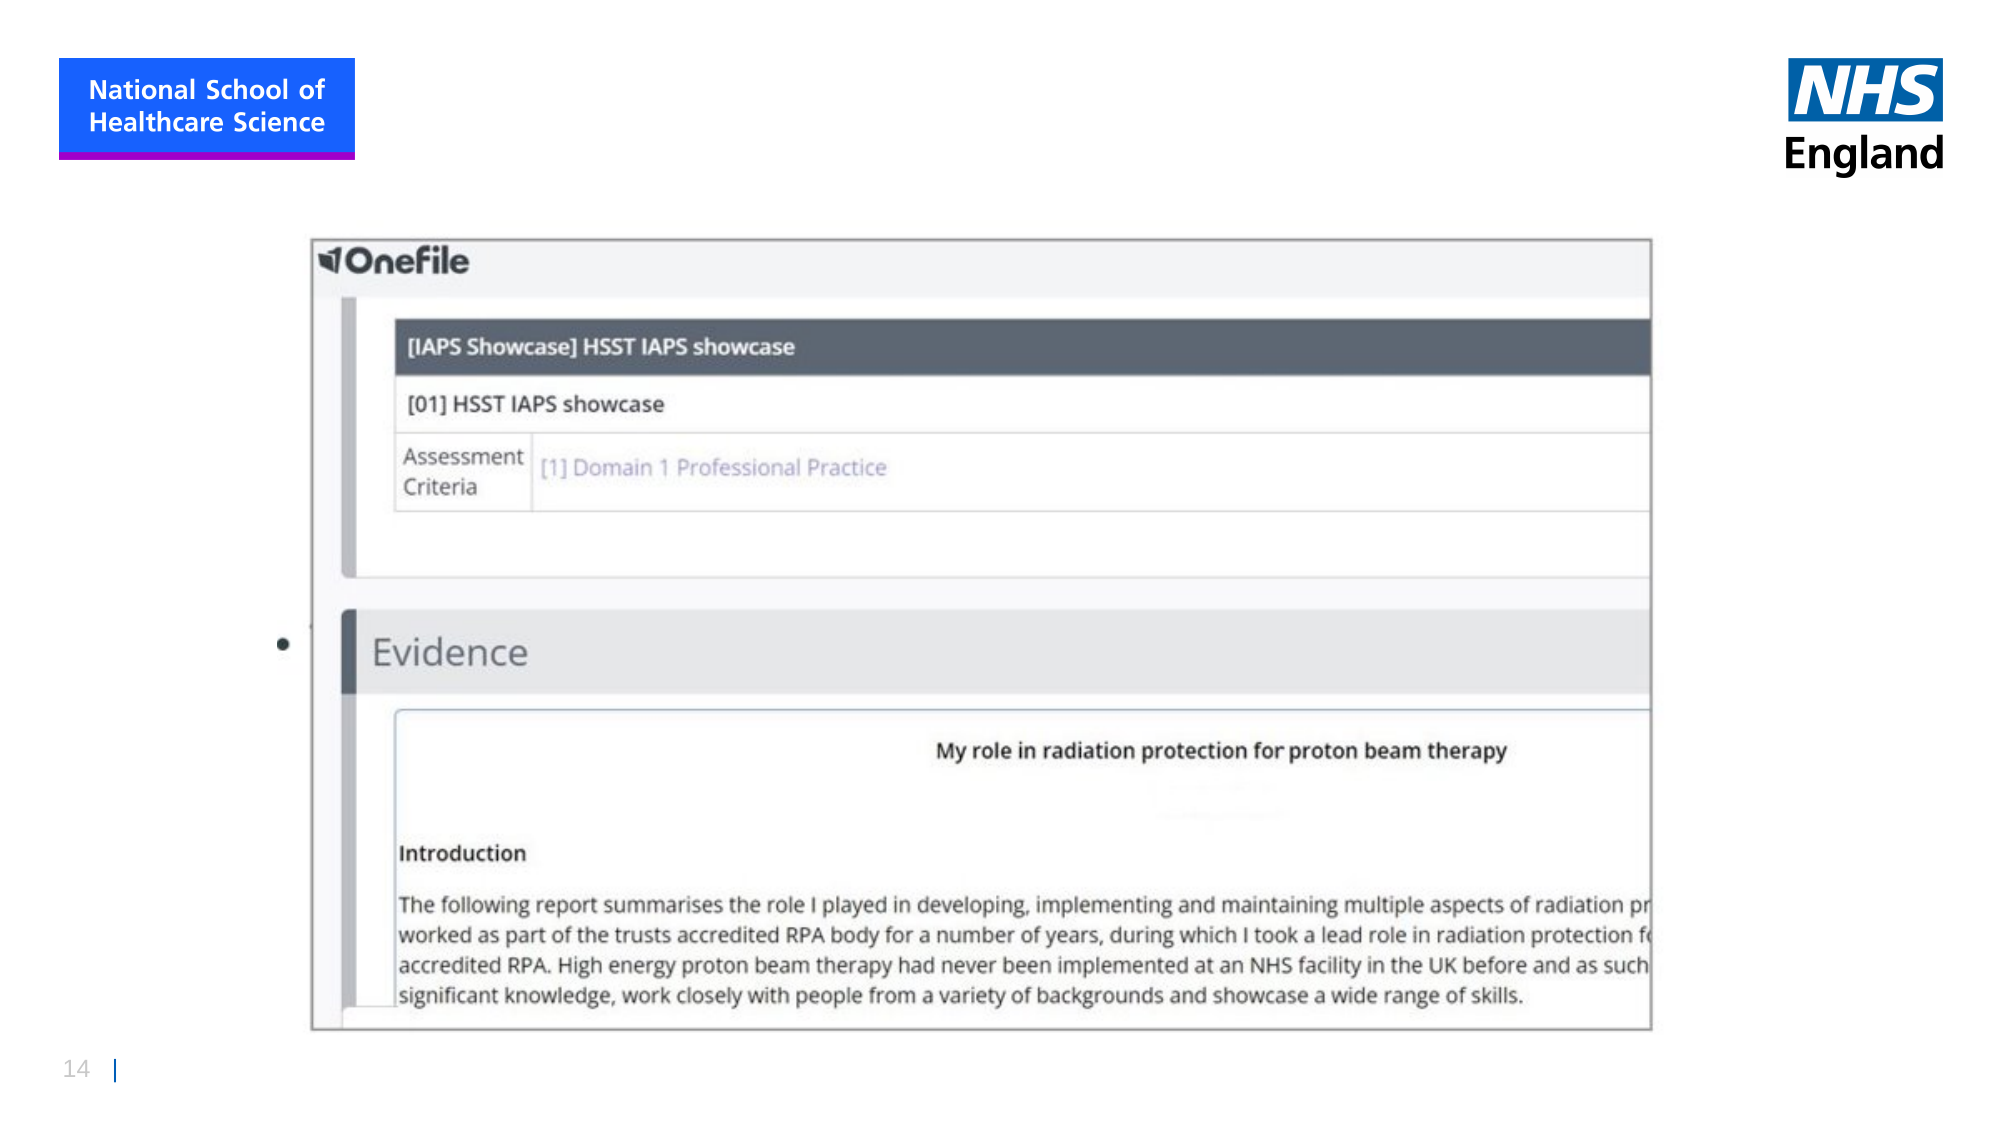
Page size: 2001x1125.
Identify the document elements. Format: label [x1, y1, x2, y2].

picture [277, 194, 1723, 1066]
